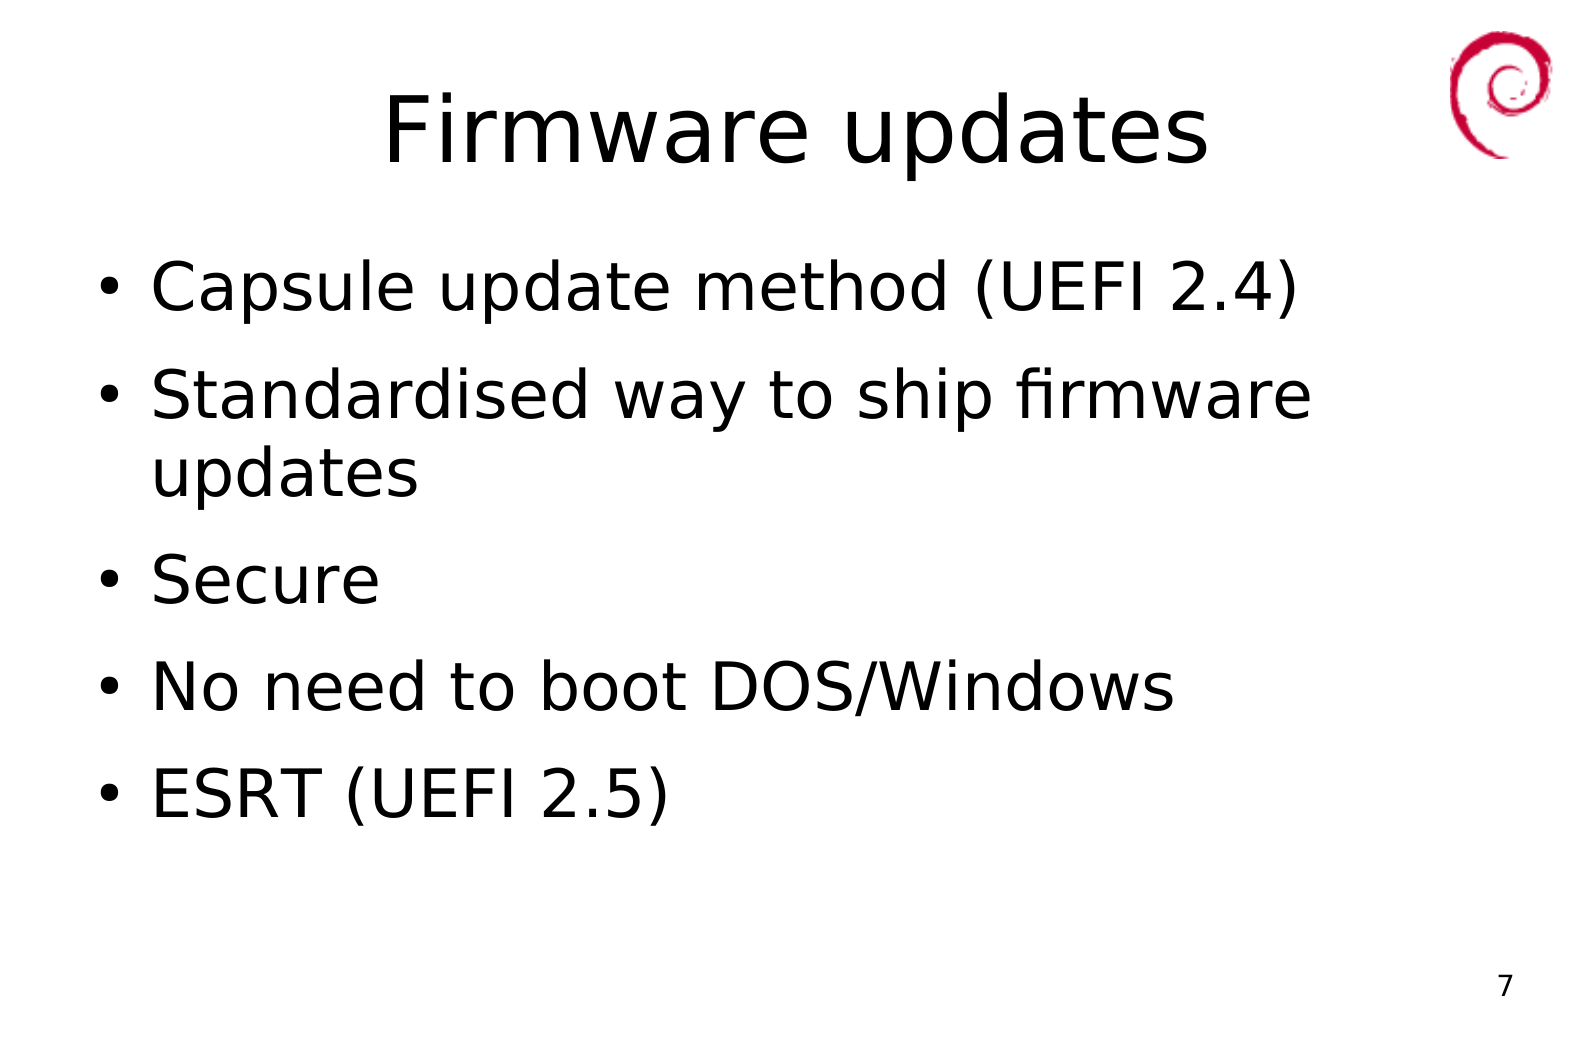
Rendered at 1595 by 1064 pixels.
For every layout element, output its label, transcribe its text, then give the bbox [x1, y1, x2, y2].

title Firmware updates [79, 42, 1515, 221]
list Capsule update method (UEFI 2.4) Standardised way to ship firmware updates Secure No need to boot DOS/Windows ESRT (UEFI 2.5) [79, 248, 1515, 1037]
picture [1450, 31, 1555, 159]
